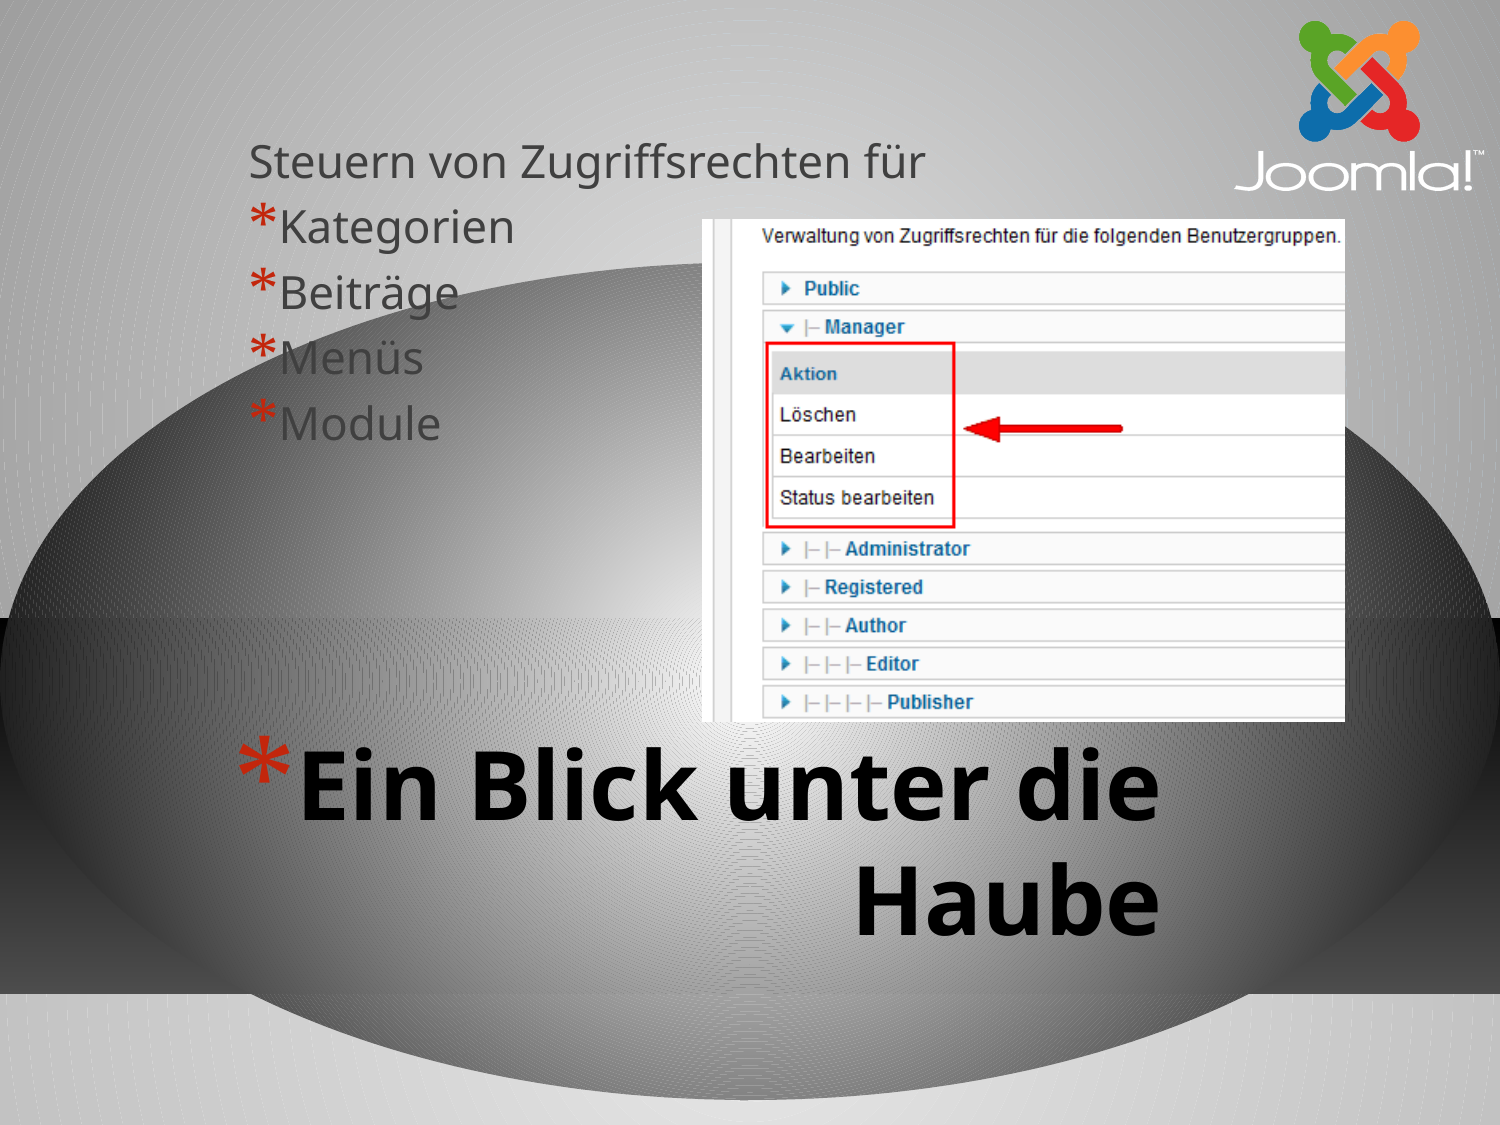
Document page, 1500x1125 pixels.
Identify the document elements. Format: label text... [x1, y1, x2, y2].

list Steuern von Zugriffsrechten für Kategorien Beiträge Menüs Module [218, 125, 1269, 696]
picture [702, 219, 1345, 722]
title Ein Blick unter die Haube [123, 717, 1363, 905]
